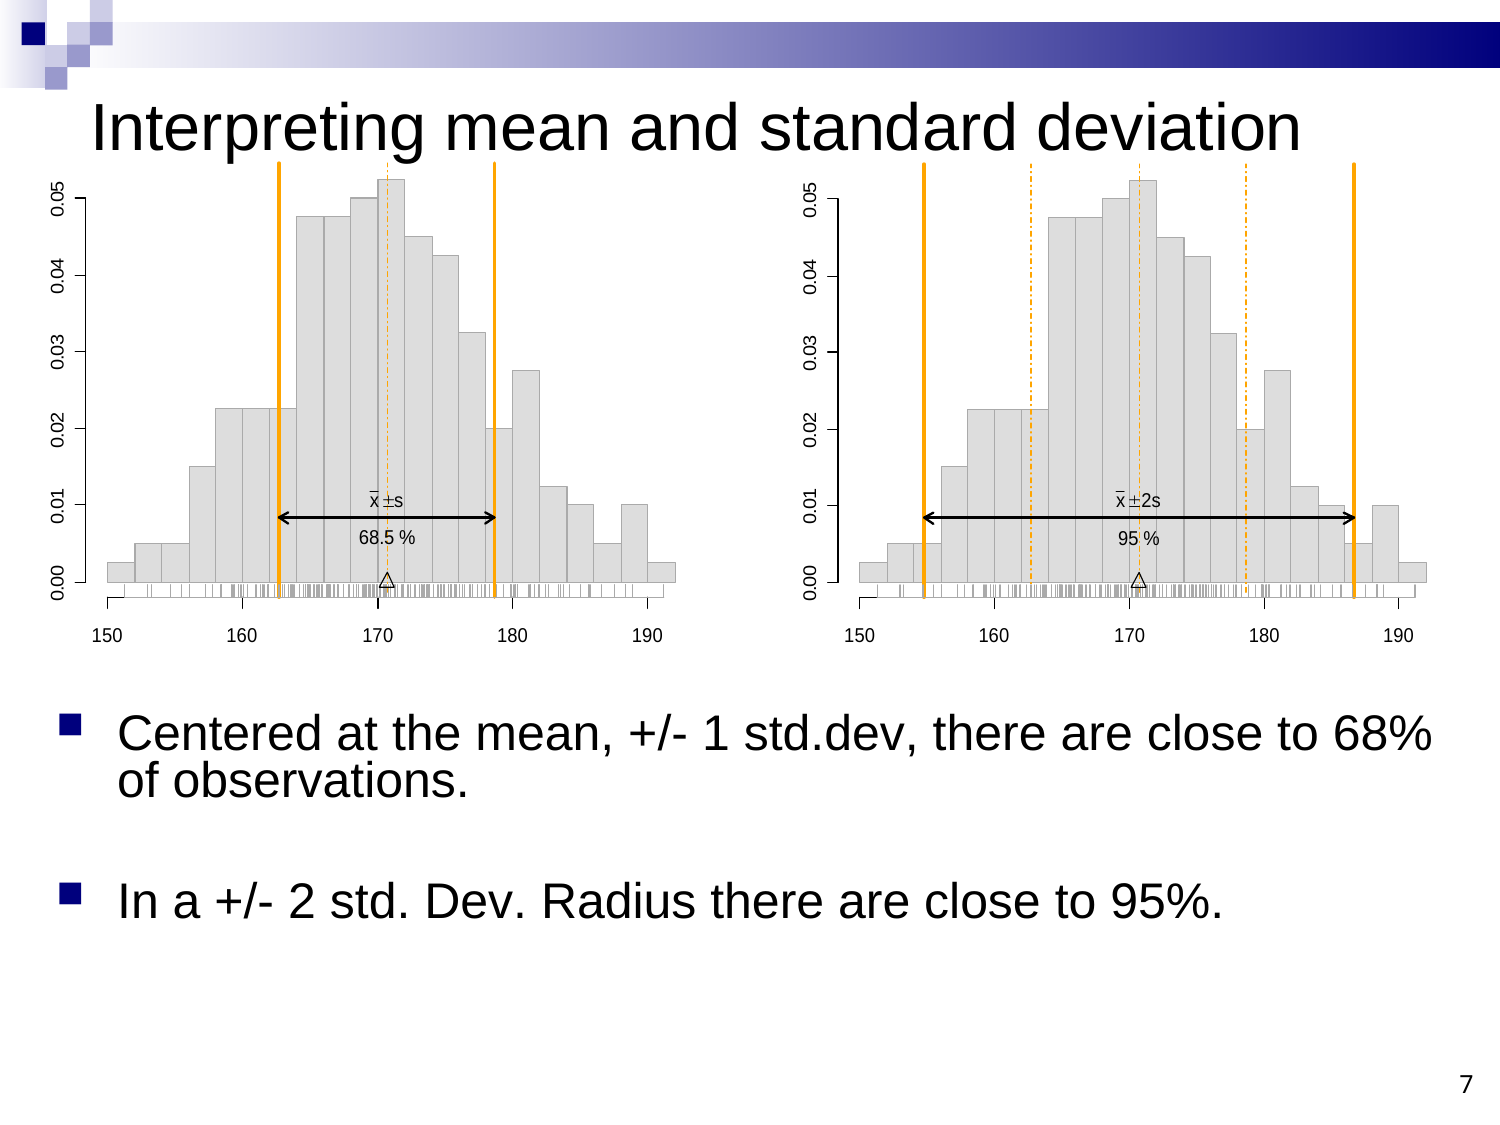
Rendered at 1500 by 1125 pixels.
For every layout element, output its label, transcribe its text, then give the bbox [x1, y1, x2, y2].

title Interpreting mean and standard deviation [75, 75, 1426, 173]
text_box [30, 139, 719, 658]
list Centered at the mean, +/- 1 std.dev, there are close to 68% of observations. In a +/- 2 std. Dev. Radius there are close to 95%. [41, 704, 1470, 1059]
text_box [782, 140, 1471, 658]
text_box <número> [1139, 1070, 1489, 1110]
